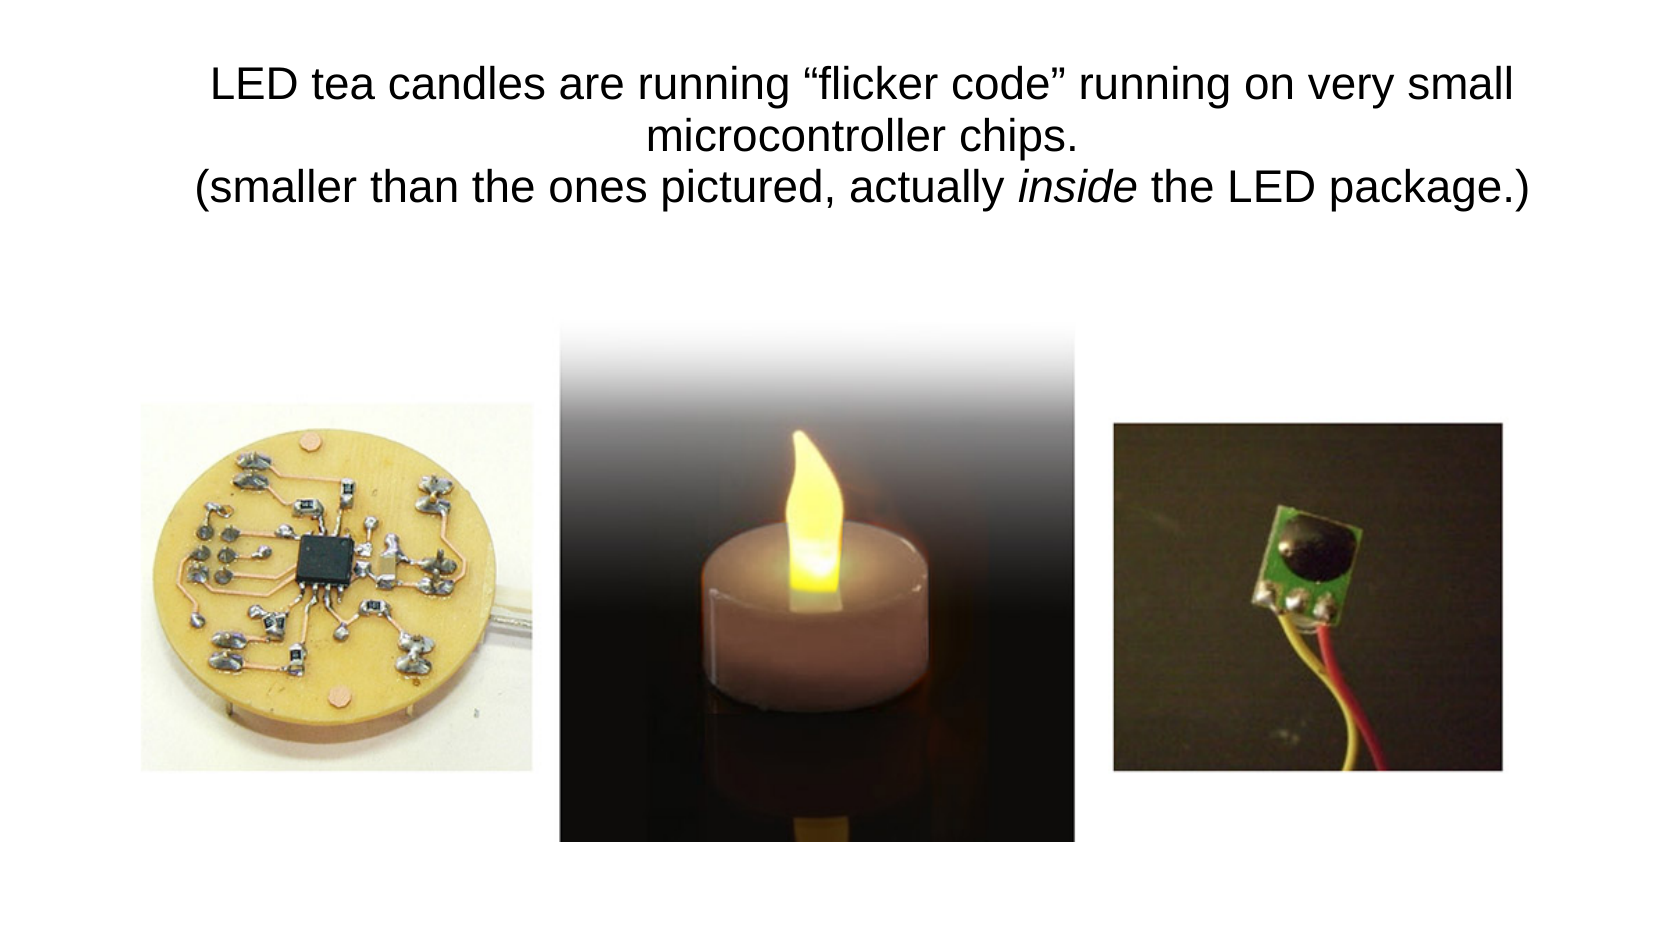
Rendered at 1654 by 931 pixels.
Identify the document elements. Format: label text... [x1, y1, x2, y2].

picture [130, 317, 1531, 842]
title LED tea candles are running “flicker code” running on very small microcontroller chips. (smaller than the ones pictured, actually inside the LED package.) [165, 32, 1561, 238]
